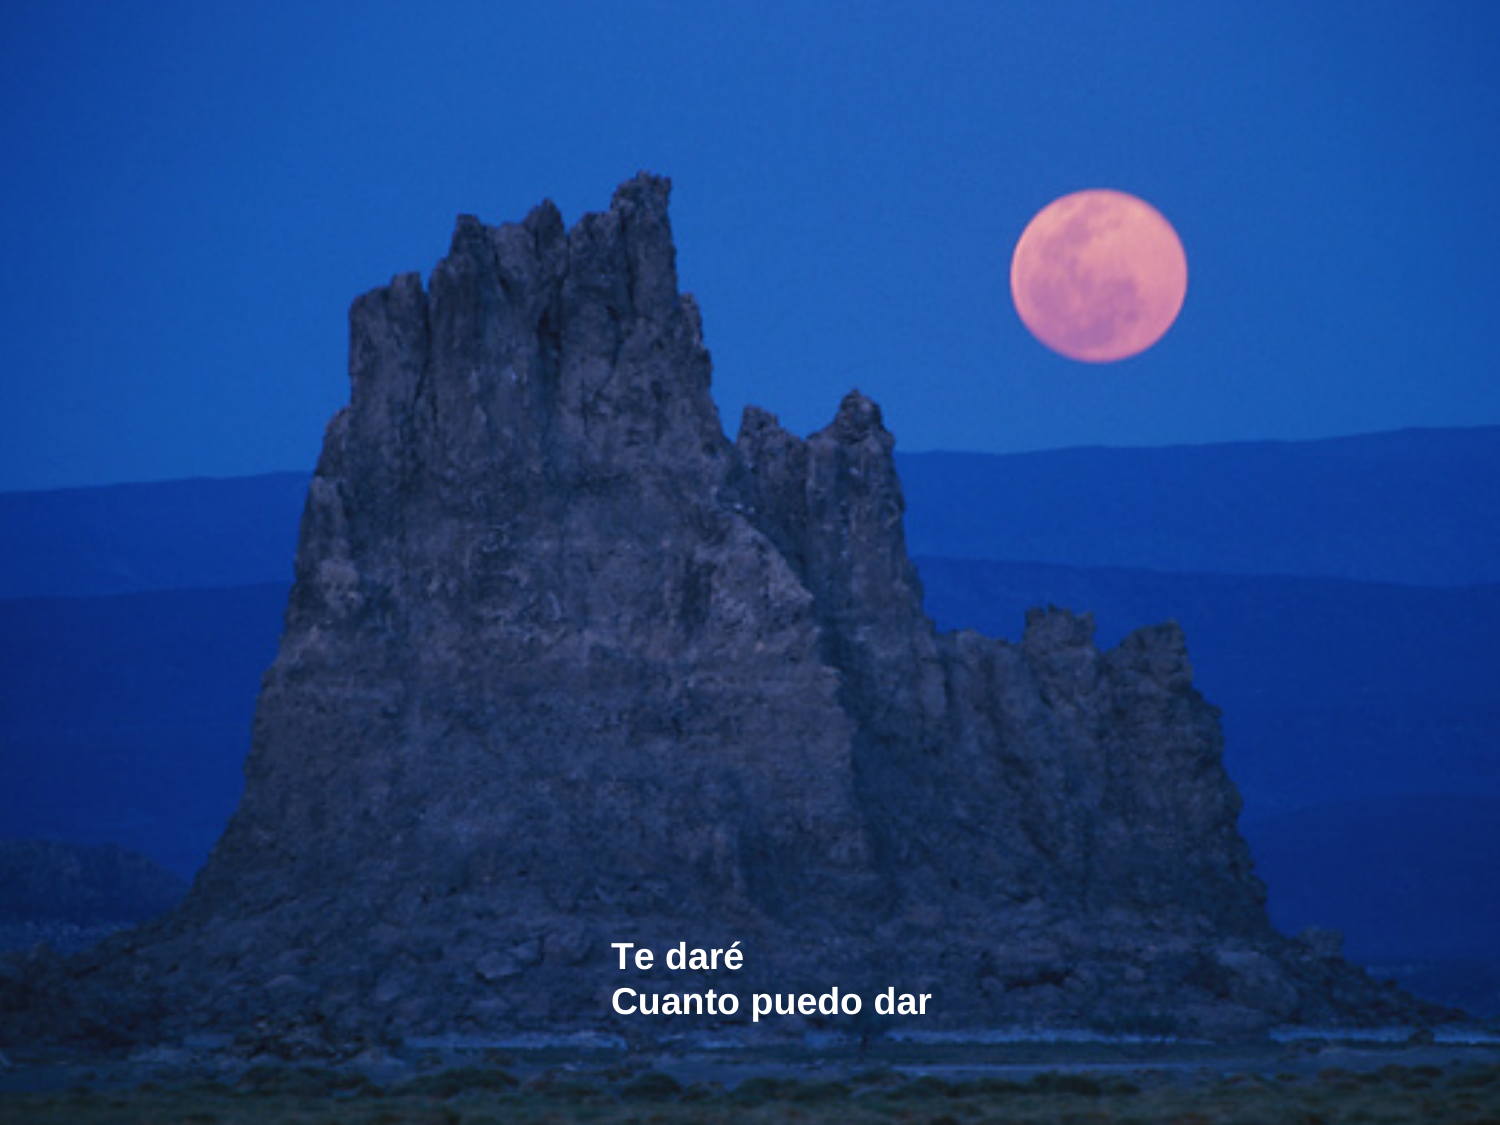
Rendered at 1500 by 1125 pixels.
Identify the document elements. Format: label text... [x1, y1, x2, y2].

picture [0, 0, 1500, 1125]
text_box Te daré Cuanto puedo dar [596, 924, 988, 1076]
